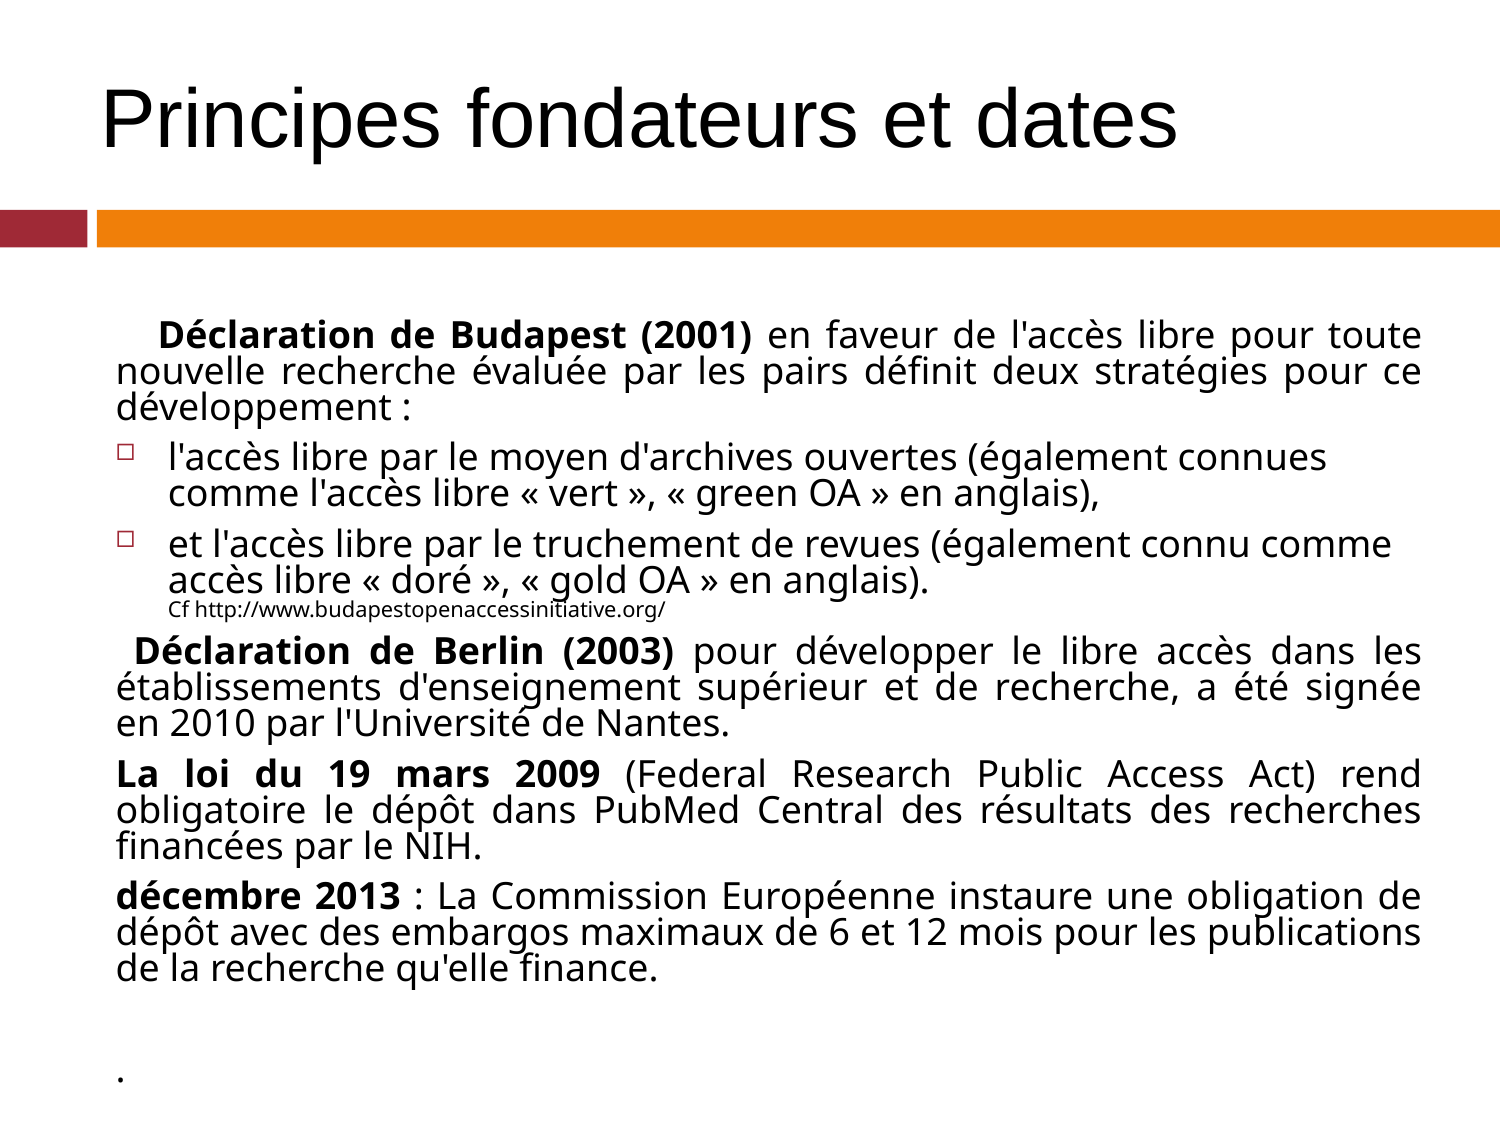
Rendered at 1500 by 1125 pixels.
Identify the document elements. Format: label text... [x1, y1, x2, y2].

list Déclaration de Budapest (2001) en faveur de l'accès libre pour toute nouvelle recherche évaluée par les pairs définit deux stratégies pour ce développement : l'accès libre par le moyen d'archives ouvertes (également connues comme l'accès libre « vert », « green OA » en anglais), et l'accès libre par le truchement de revues (également connu comme accès libre « doré », « gold OA » en anglais). Cf http://www.budapestopenaccessinitiative.org/ Déclaration de Berlin (2003) pour développer le libre accès dans les établissements d'enseignement supérieur et de recherche, a été signée en 2010 par l'Université de Nantes. La loi du 19 mars 2009 (Federal Research Public Access Act) rend obligatoire le dépôt dans PubMed Central des résultats des recherches financées par le NIH. décembre 2013 : La Commission Européenne instaure une obligation de dépôt avec des embargos maximaux de 6 et 12 mois pour les publications de la recherche qu'elle finance. . [100, 262, 1438, 1000]
title Principes fondateurs et dates [100, 37, 1438, 200]
